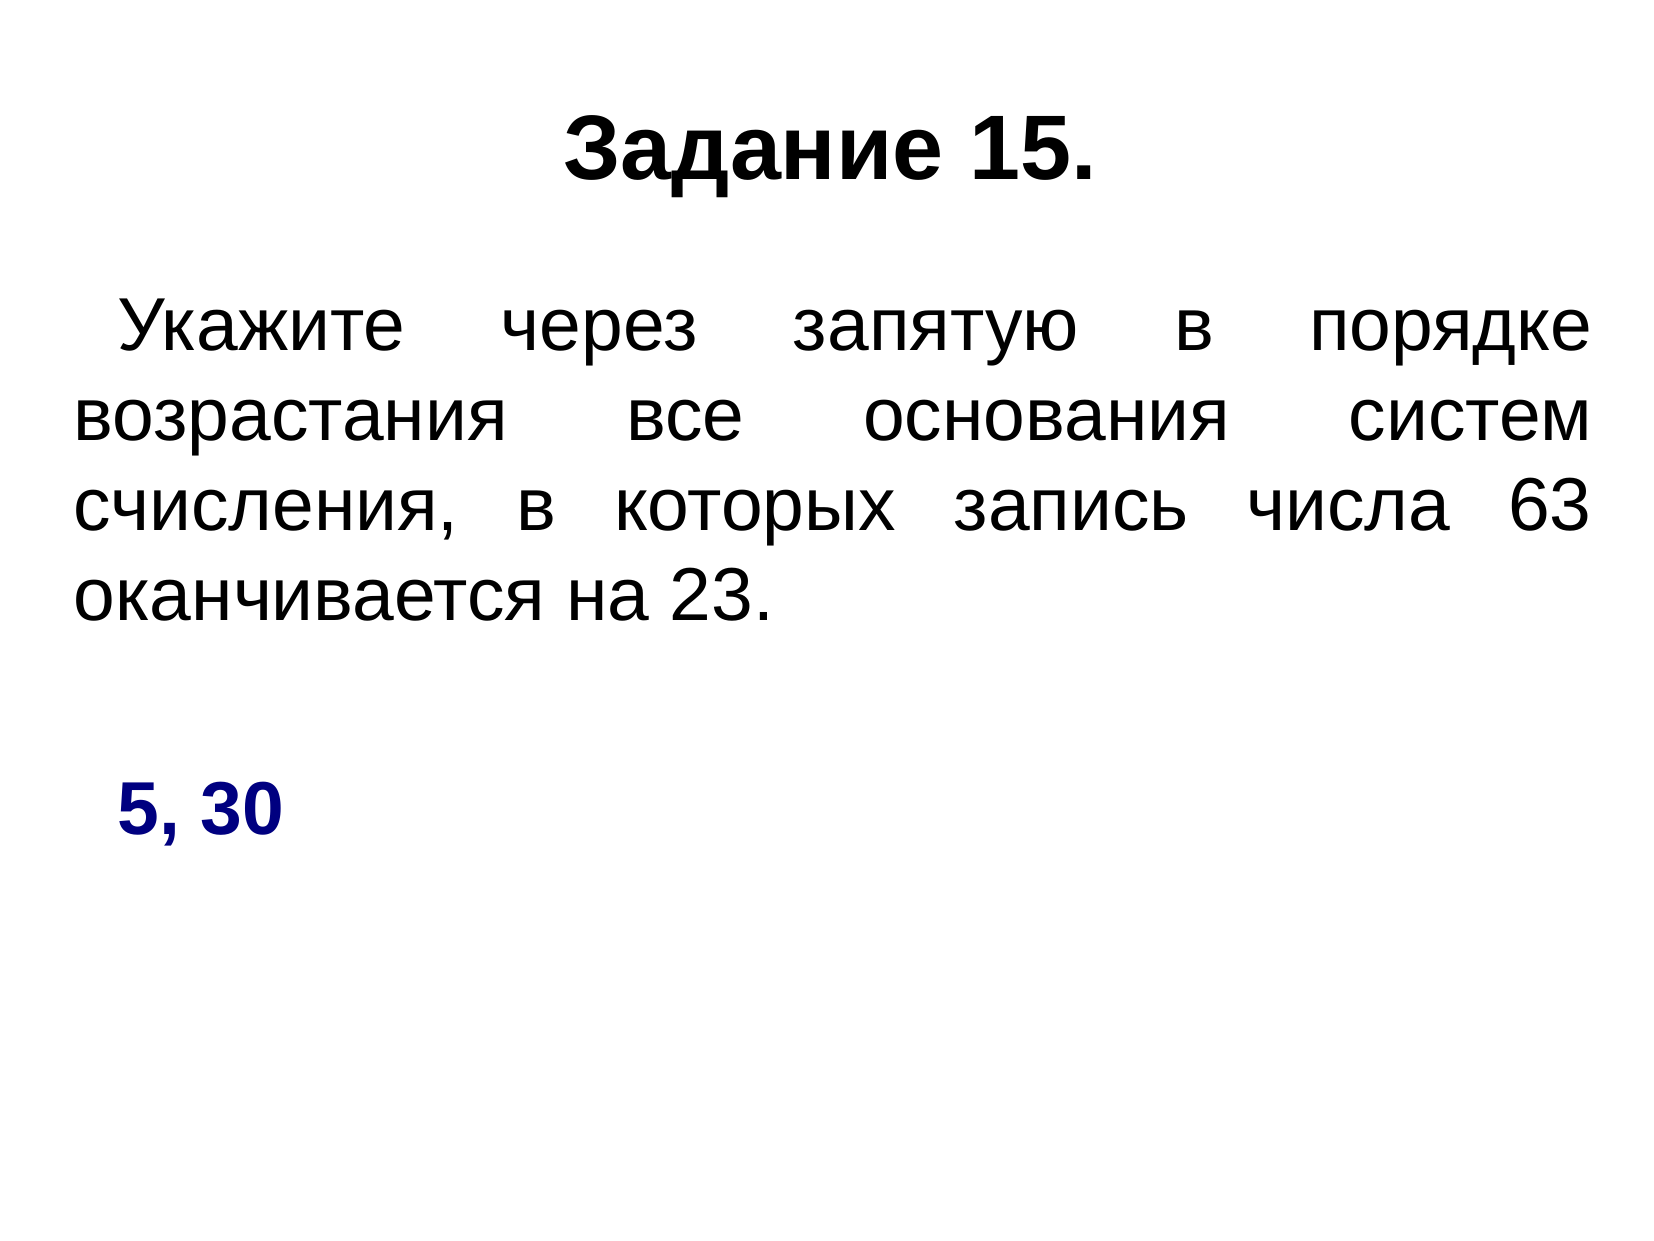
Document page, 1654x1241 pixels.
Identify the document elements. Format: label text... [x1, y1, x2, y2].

text_box Укажите через запятую в порядке возрастания все основания систем счисления, в которых запись числа 63 оканчивается на 23. 5, 30 [58, 268, 1609, 1194]
title Задание 15. [82, 68, 1571, 268]
